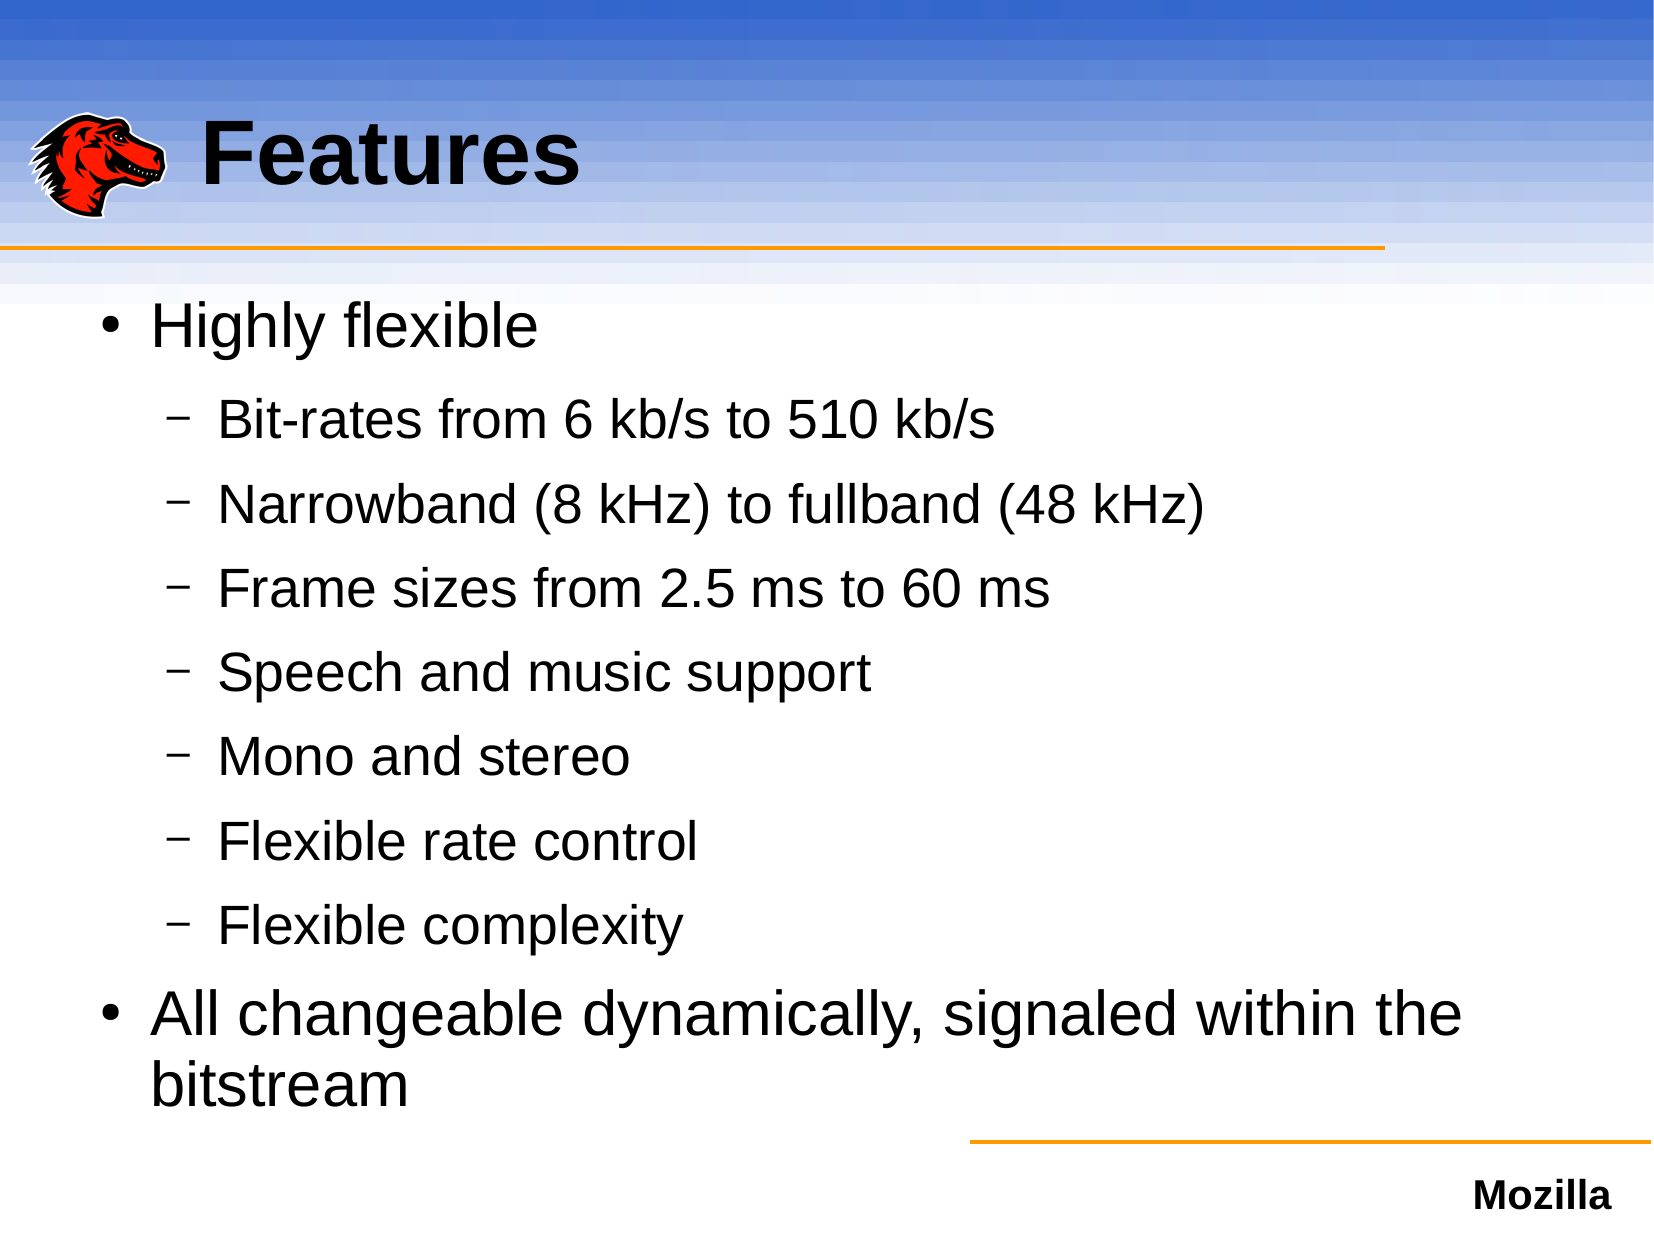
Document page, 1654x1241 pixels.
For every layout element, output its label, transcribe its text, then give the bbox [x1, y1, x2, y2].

title Features [200, 49, 1571, 257]
list Highly flexible Bit-rates from 6 kb/s to 510 kb/s Narrowband (8 kHz) to fullband (48 kHz) Frame sizes from 2.5 ms to 60 ms Speech and music support Mono and stereo Flexible rate control Flexible complexity All changeable dynamically, signaled within the bitstream [82, 290, 1538, 1123]
picture [0, 0, 1654, 1241]
